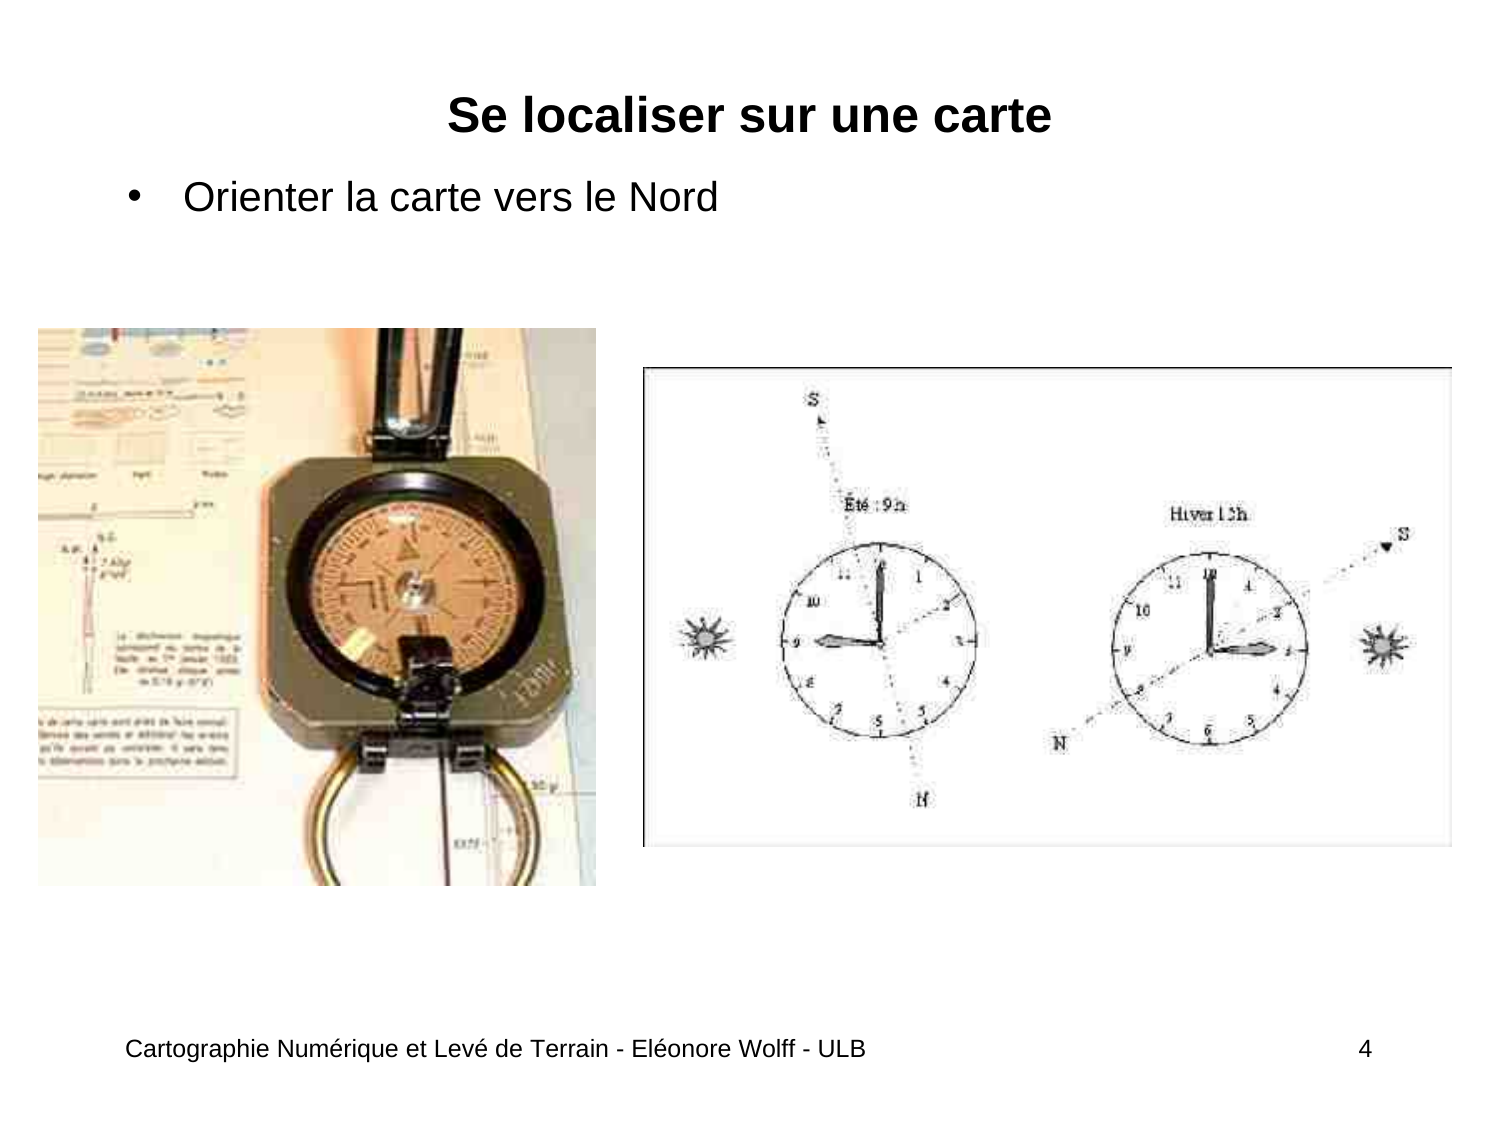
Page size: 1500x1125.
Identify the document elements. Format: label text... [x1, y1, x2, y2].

list Orienter la carte vers le Nord [112, 162, 893, 1013]
title Se localiser sur une carte [112, 68, 1388, 157]
text_box <number> [1279, 1024, 1388, 1100]
picture [893, 367, 1452, 847]
picture [38, 328, 112, 886]
text_box Cartographie Numérique et Levé de Terrain - Eléonore Wolff - ULB [110, 1024, 1271, 1100]
